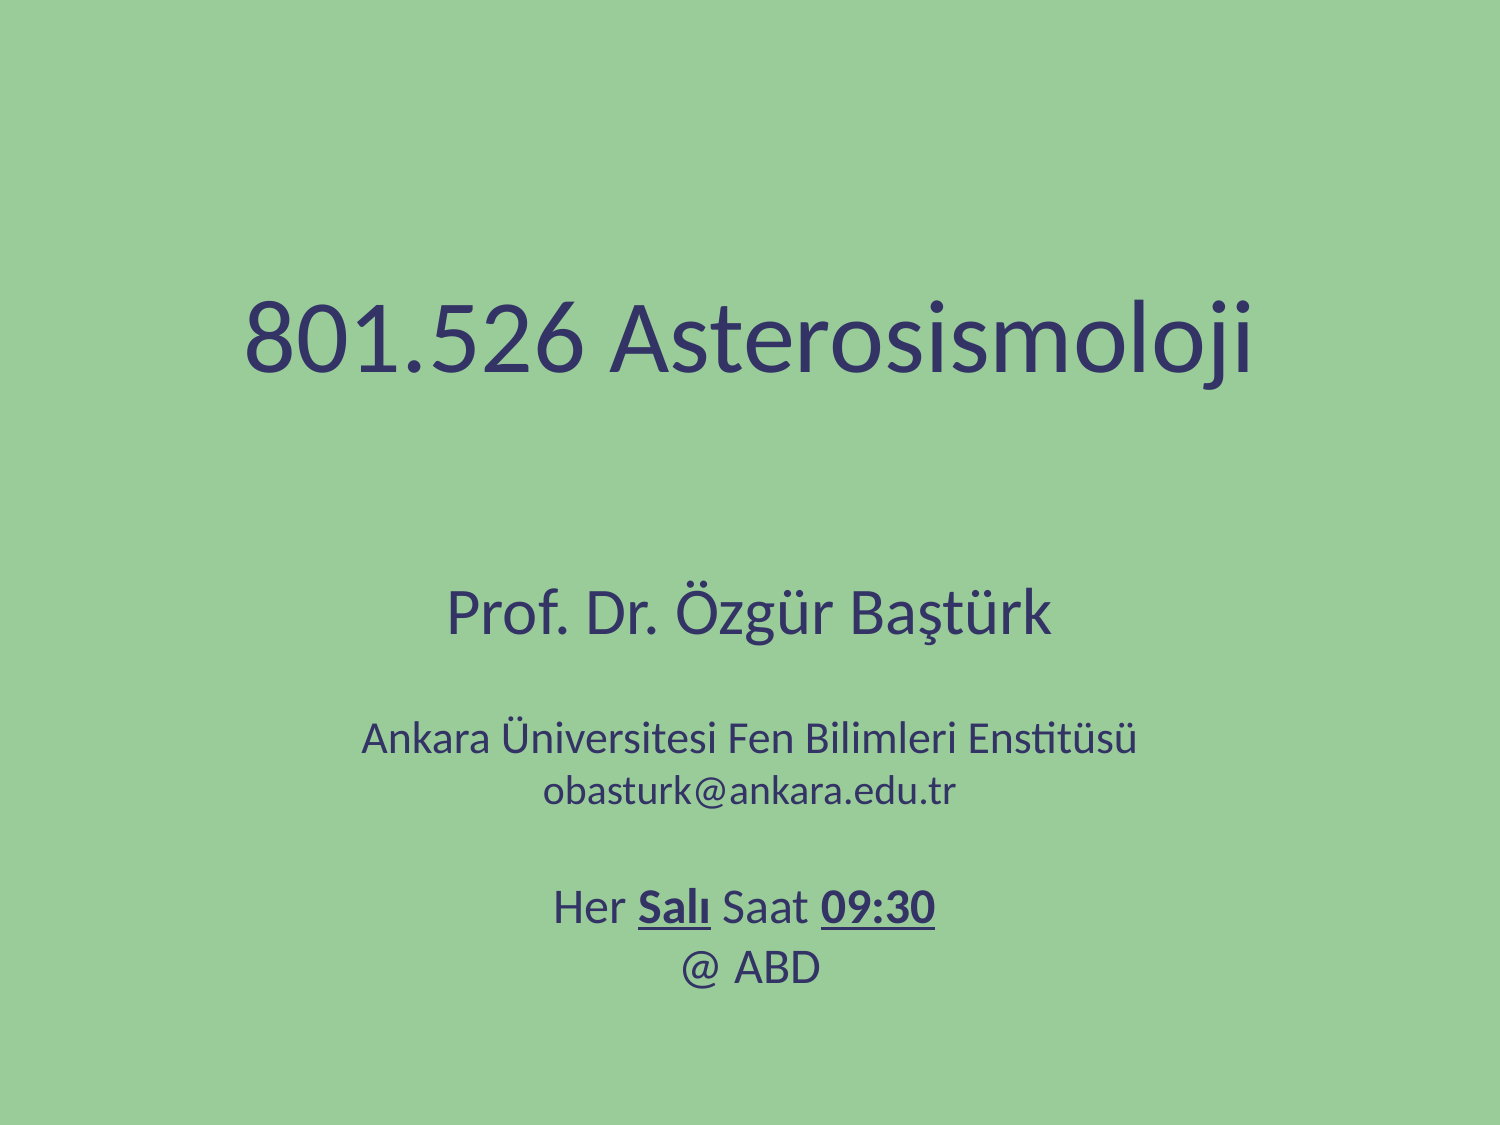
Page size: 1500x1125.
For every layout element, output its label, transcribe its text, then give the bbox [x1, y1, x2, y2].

subtitle Prof. Dr. Özgür Baştürk Ankara Üniversitesi Fen Bilimleri Enstitüsü obasturk@ankara.edu.tr Her Salı Saat 09:30 @ ABD [225, 560, 1275, 849]
title 801.526 Asterosismoloji [112, 260, 1388, 526]
